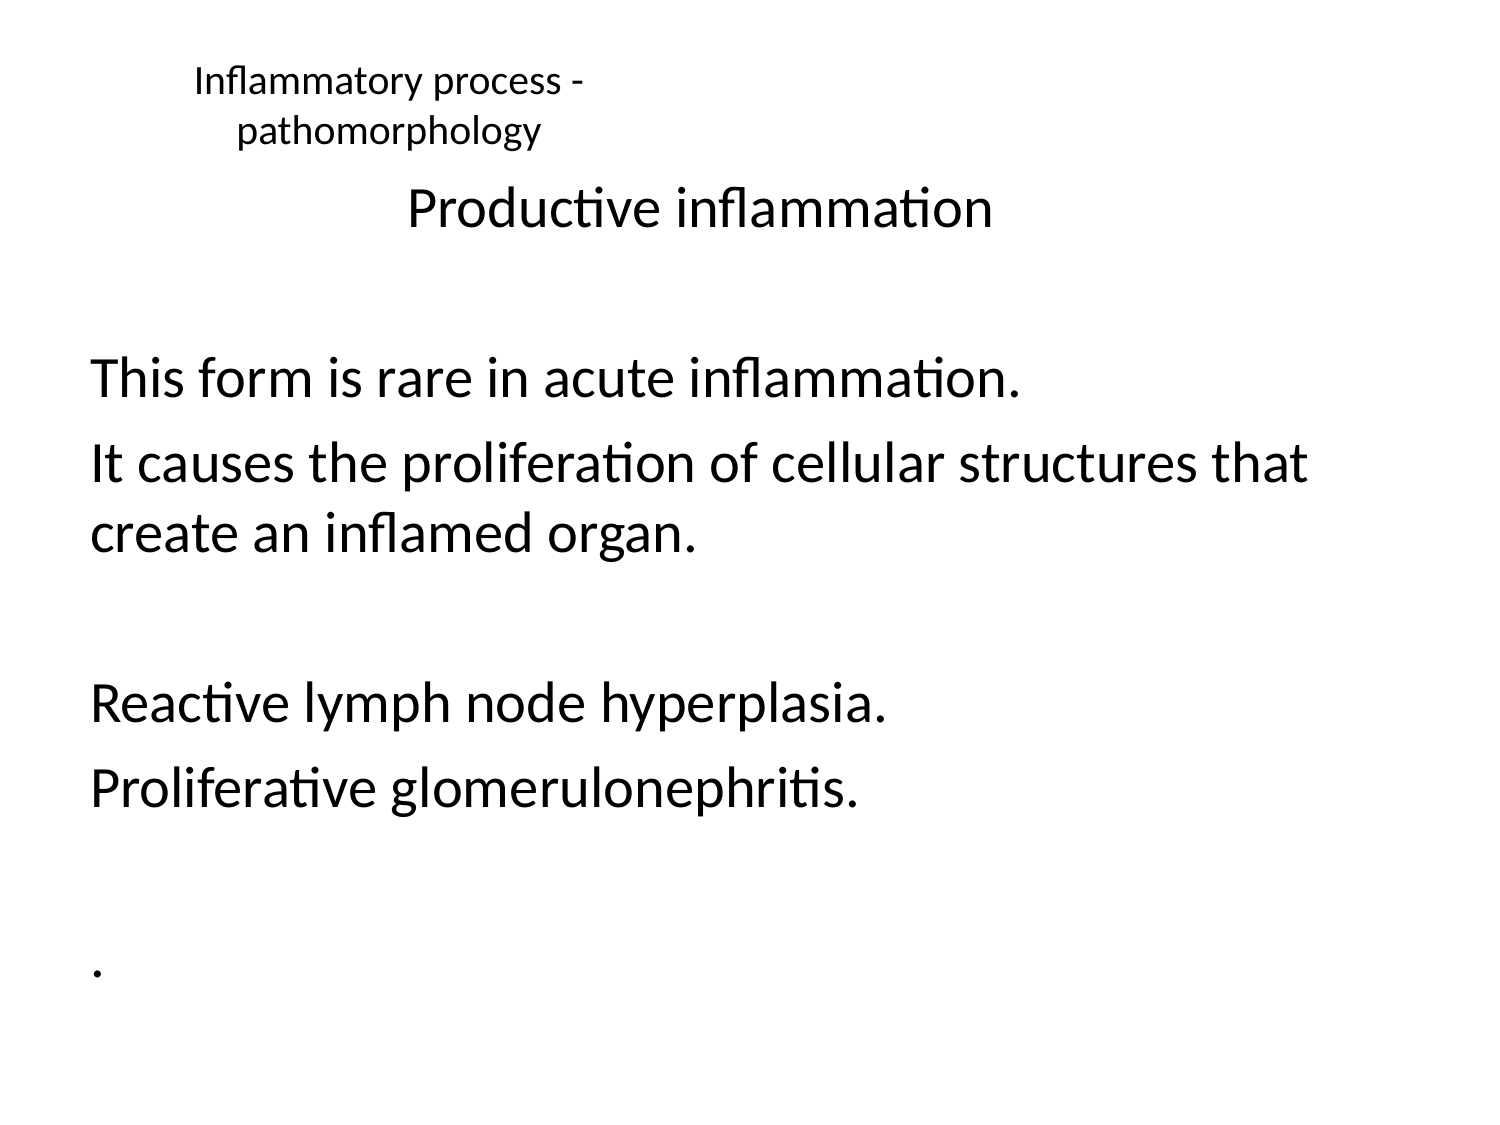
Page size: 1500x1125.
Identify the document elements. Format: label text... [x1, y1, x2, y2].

title Inflammatory process - pathomorphology [75, 45, 703, 126]
list Productive inflammation This form is rare in acute inflammation. It causes the proliferation of cellular structures that create an inflamed organ. Reactive lymph node hyperplasia. Proliferative glomerulonephritis. . [75, 160, 1426, 1005]
